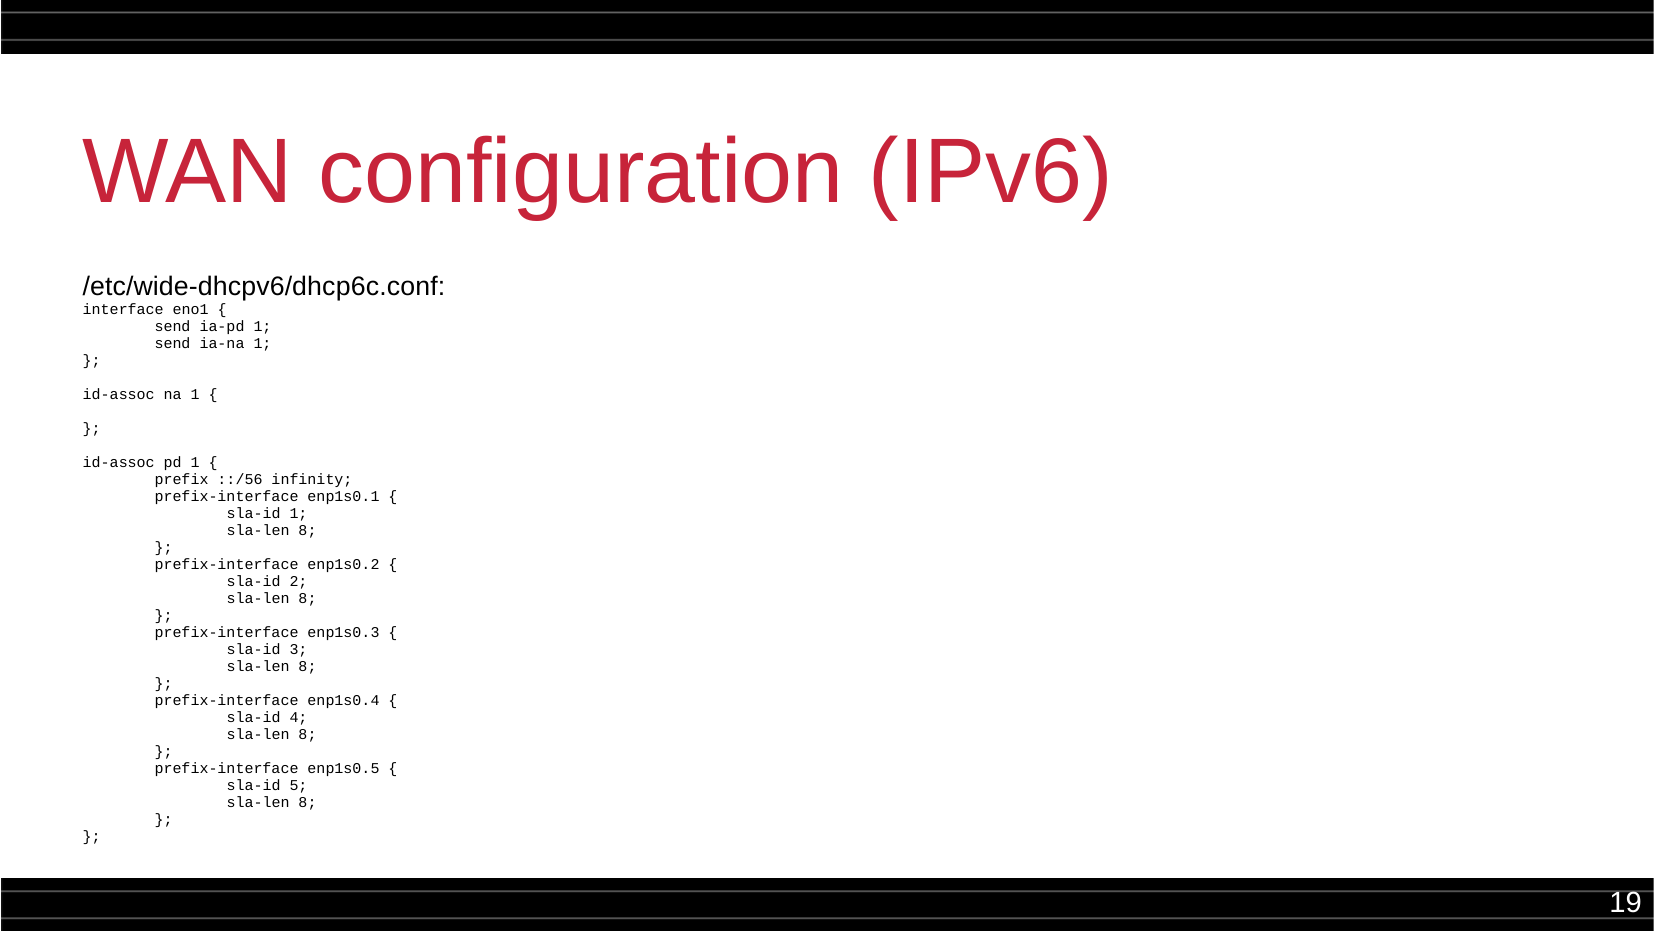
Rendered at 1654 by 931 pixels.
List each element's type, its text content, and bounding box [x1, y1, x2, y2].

picture [1, 0, 1654, 54]
picture [1, 878, 1654, 931]
list /etc/wide-dhcpv6/dhcp6c.conf: interface eno1 { send ia-pd 1; send ia-na 1; }; id-assoc na 1 { }; id-assoc pd 1 { prefix ::/56 infinity; prefix-interface enp1s0.1 { sla-id 1; sla-len 8; }; prefix-interface enp1s0.2 { sla-id 2; sla-len 8; }; prefix-interface enp1s0.3 { sla-id 3; sla-len 8; }; prefix-interface enp1s0.4 { sla-id 4; sla-len 8; }; prefix-interface enp1s0.5 { sla-id 5; sla-len 8; }; }; [82, 271, 1571, 851]
title WAN configuration (IPv6) [82, 92, 1571, 249]
